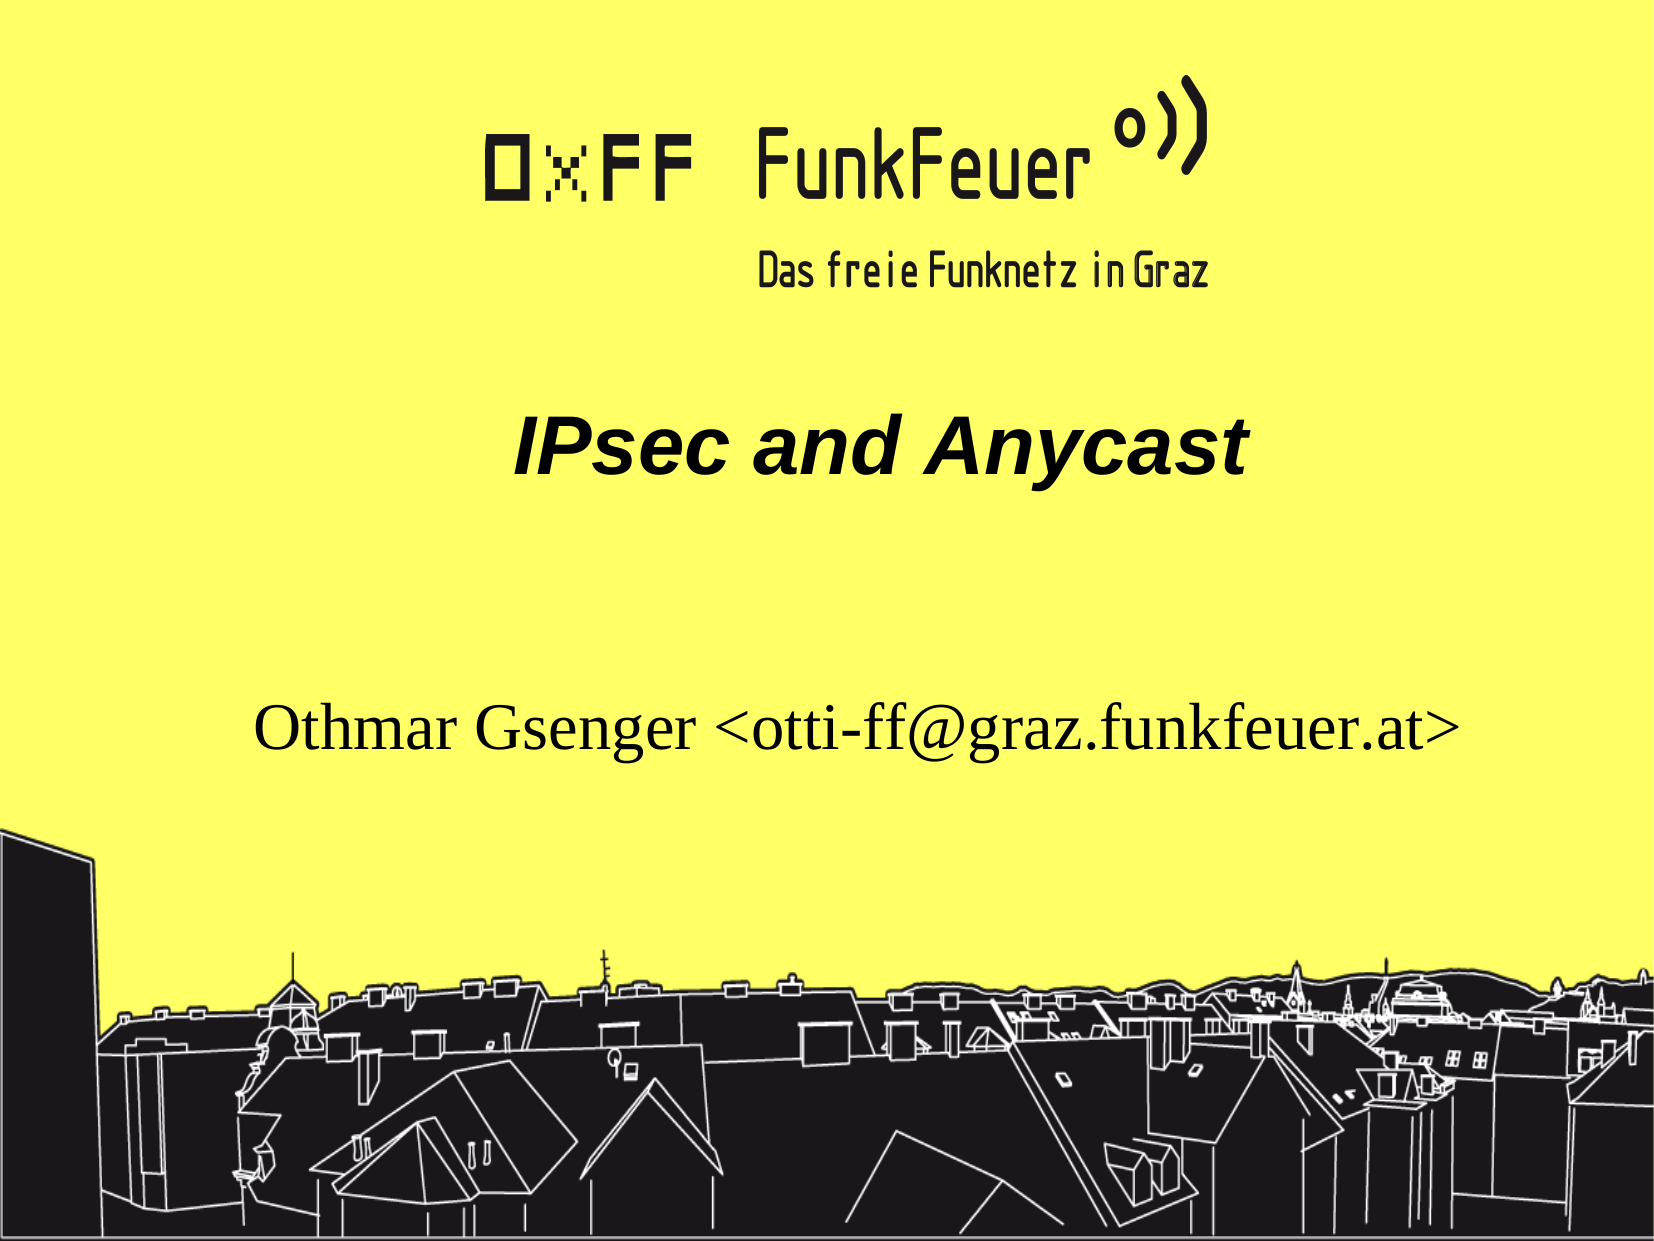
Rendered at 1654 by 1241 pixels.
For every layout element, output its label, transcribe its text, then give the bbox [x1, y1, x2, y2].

picture [485, 75, 1216, 301]
picture [0, 827, 1654, 1241]
text_box IPsec and Anycast [444, 399, 1318, 493]
subtitle Othmar Gsenger <otti-ff@graz.funkfeuer.at> [121, 329, 1561, 1125]
